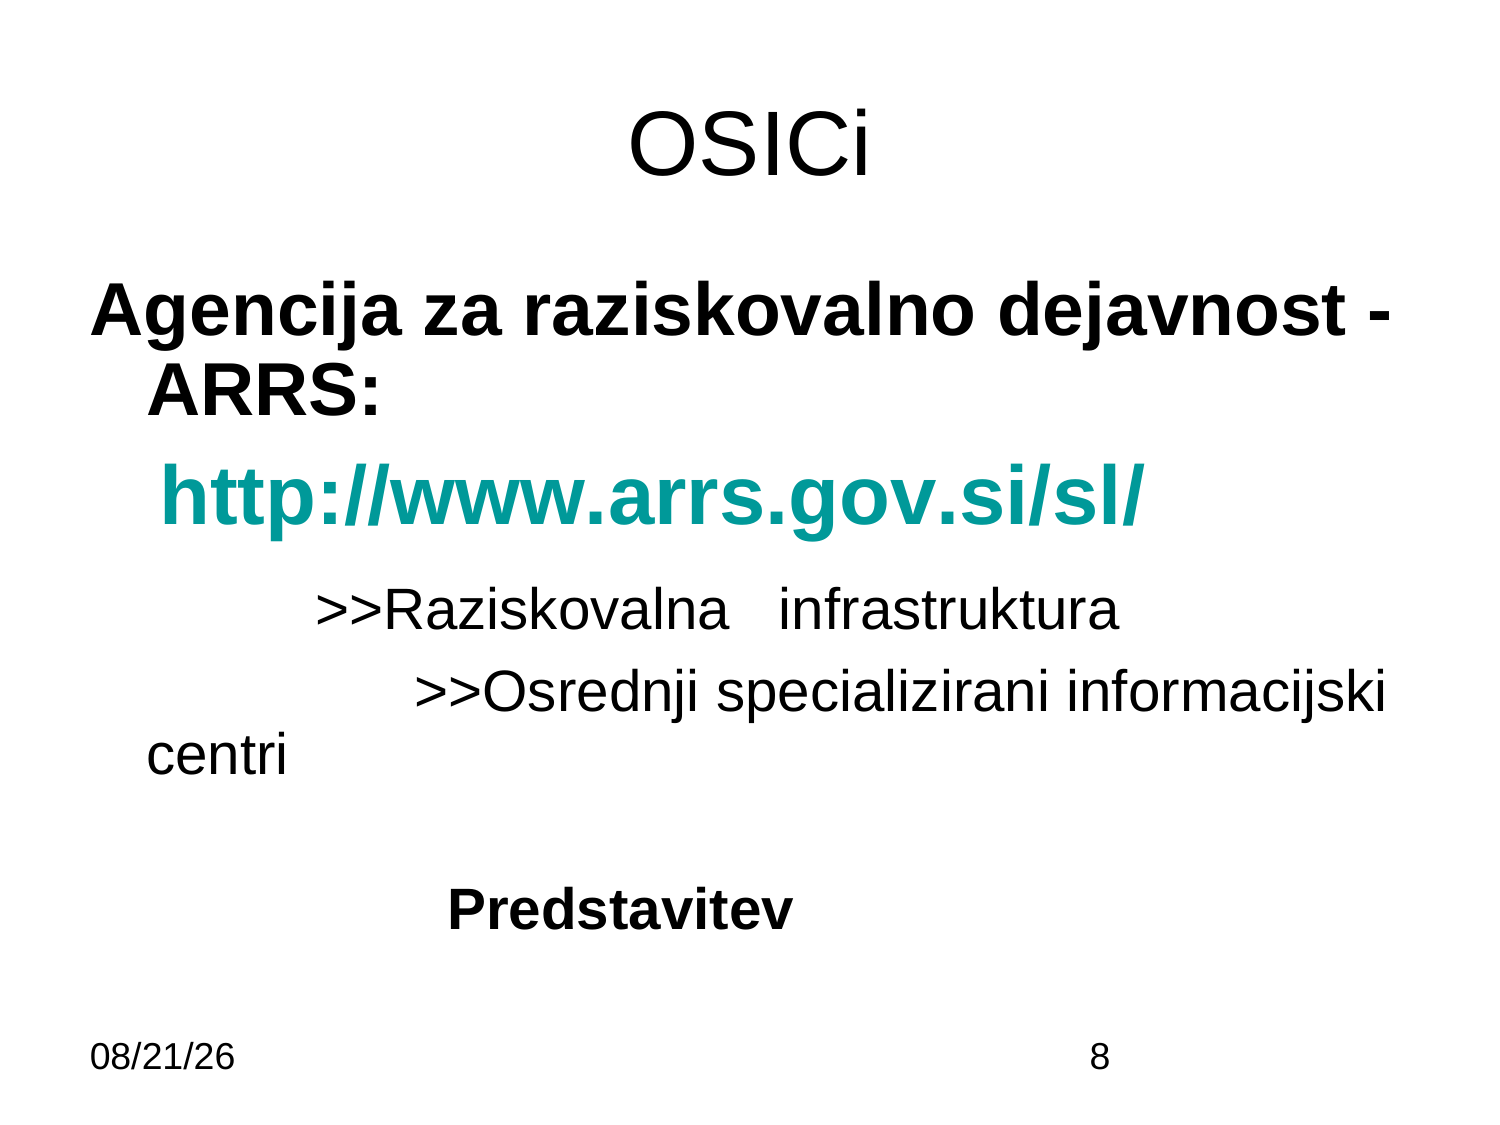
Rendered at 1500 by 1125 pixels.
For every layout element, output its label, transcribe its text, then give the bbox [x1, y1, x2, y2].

title OSICi [75, 45, 1426, 233]
list Agencija za raziskovalno dejavnost -ARRS: http://www.arrs.gov.si/sl/ >>Raziskovalna infrastruktura >>Osrednji specializirani informacijski centri Predstavitev [75, 262, 1426, 1030]
